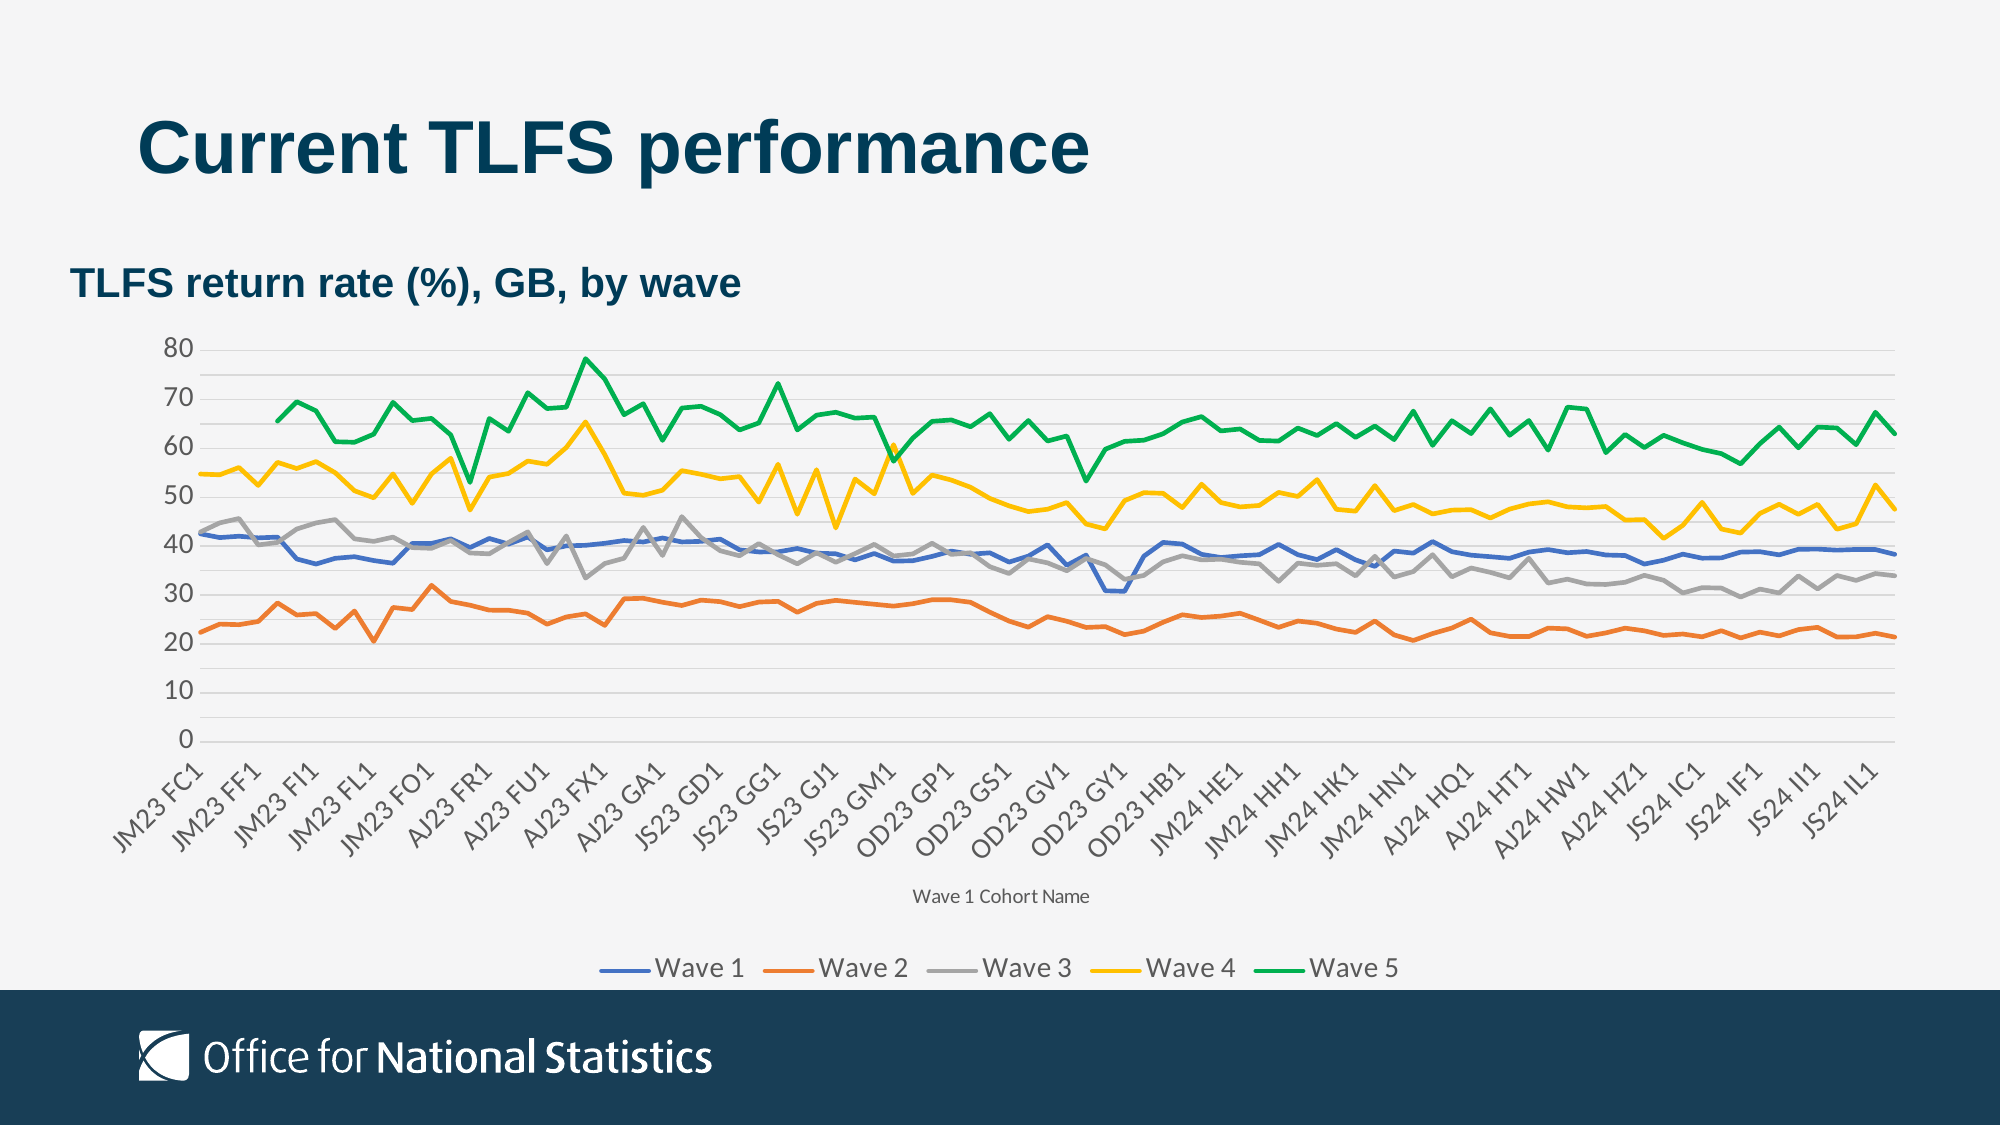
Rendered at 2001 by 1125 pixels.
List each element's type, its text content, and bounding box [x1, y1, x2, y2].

chart [69, 322, 1932, 992]
title Current TLFS performance [137, 105, 1863, 192]
text_box TLFS return rate (%), GB, by wave [69, 250, 887, 302]
